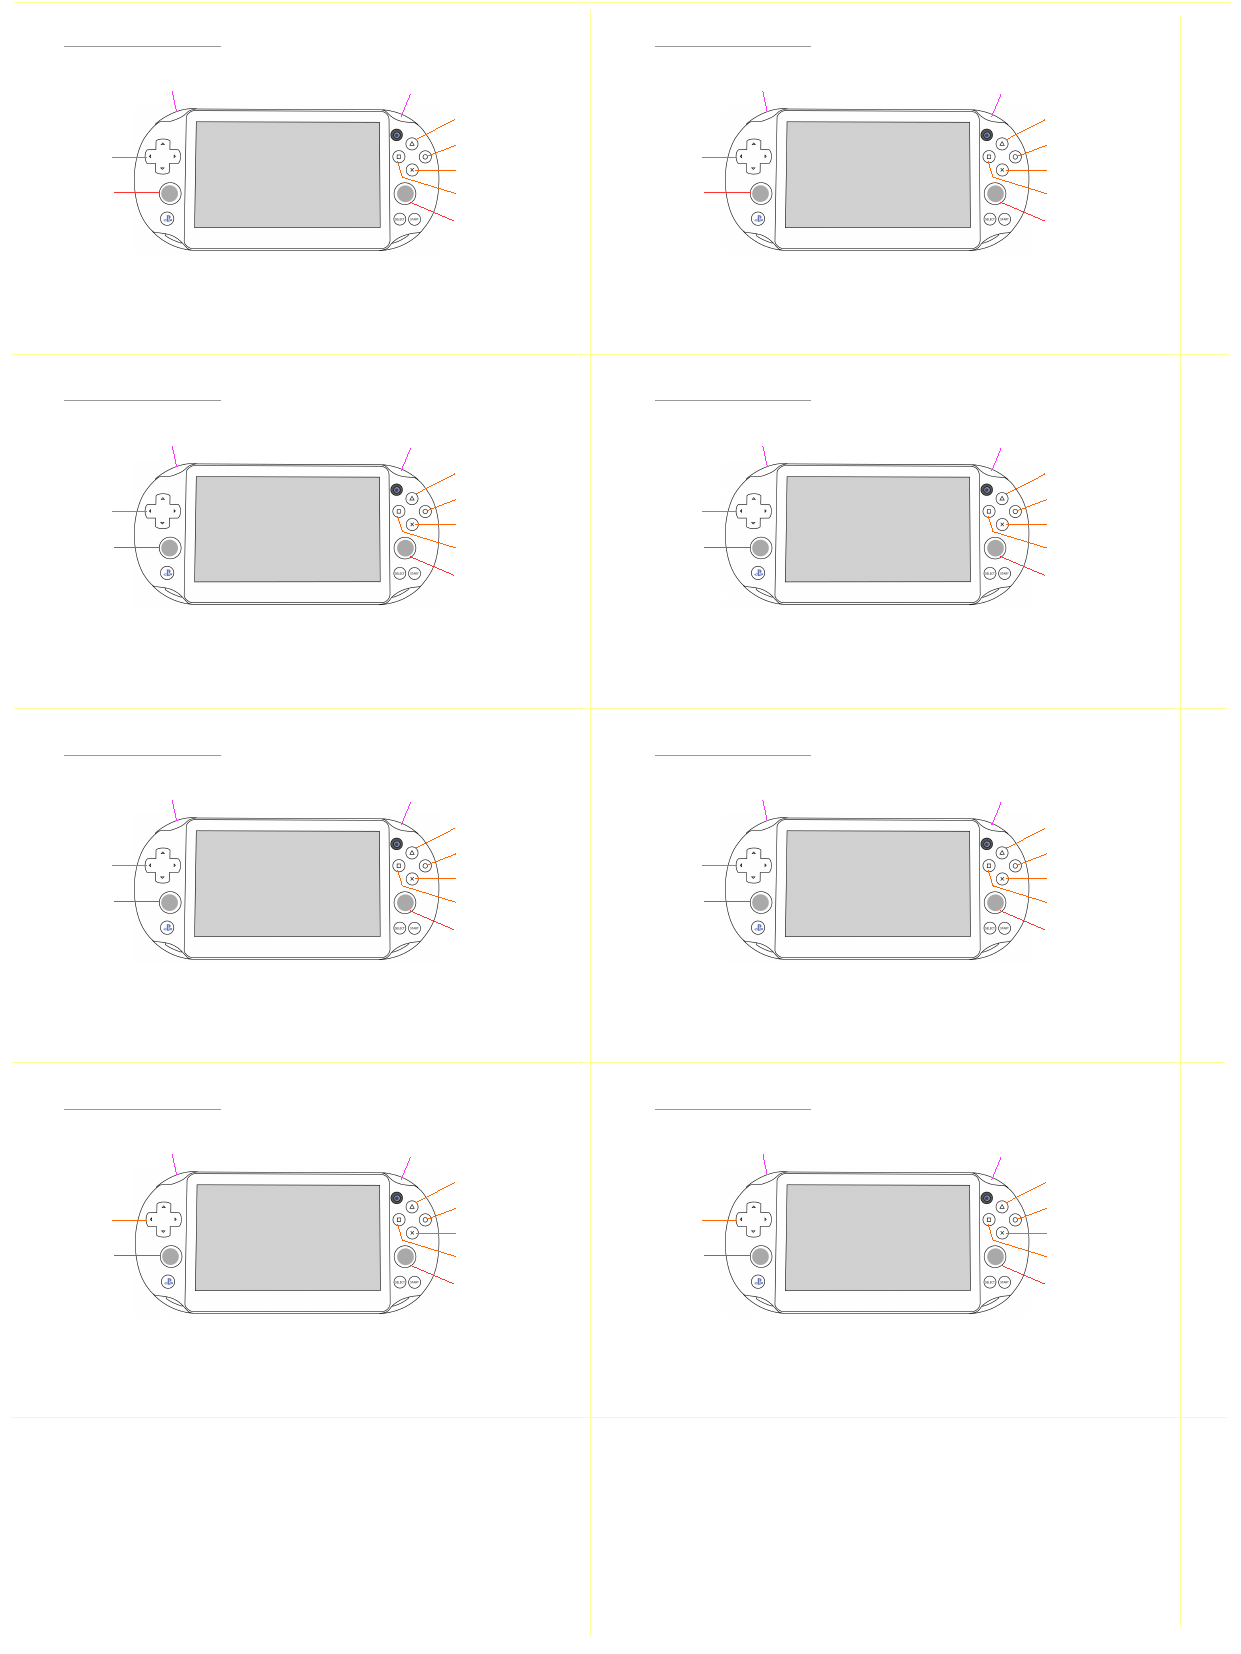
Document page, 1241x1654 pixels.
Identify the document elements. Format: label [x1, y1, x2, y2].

picture [132, 1168, 442, 1318]
picture [722, 460, 1032, 609]
picture [722, 1168, 1032, 1318]
picture [131, 105, 442, 255]
picture [131, 814, 442, 964]
picture [722, 105, 1032, 255]
picture [131, 460, 442, 609]
picture [722, 814, 1032, 964]
